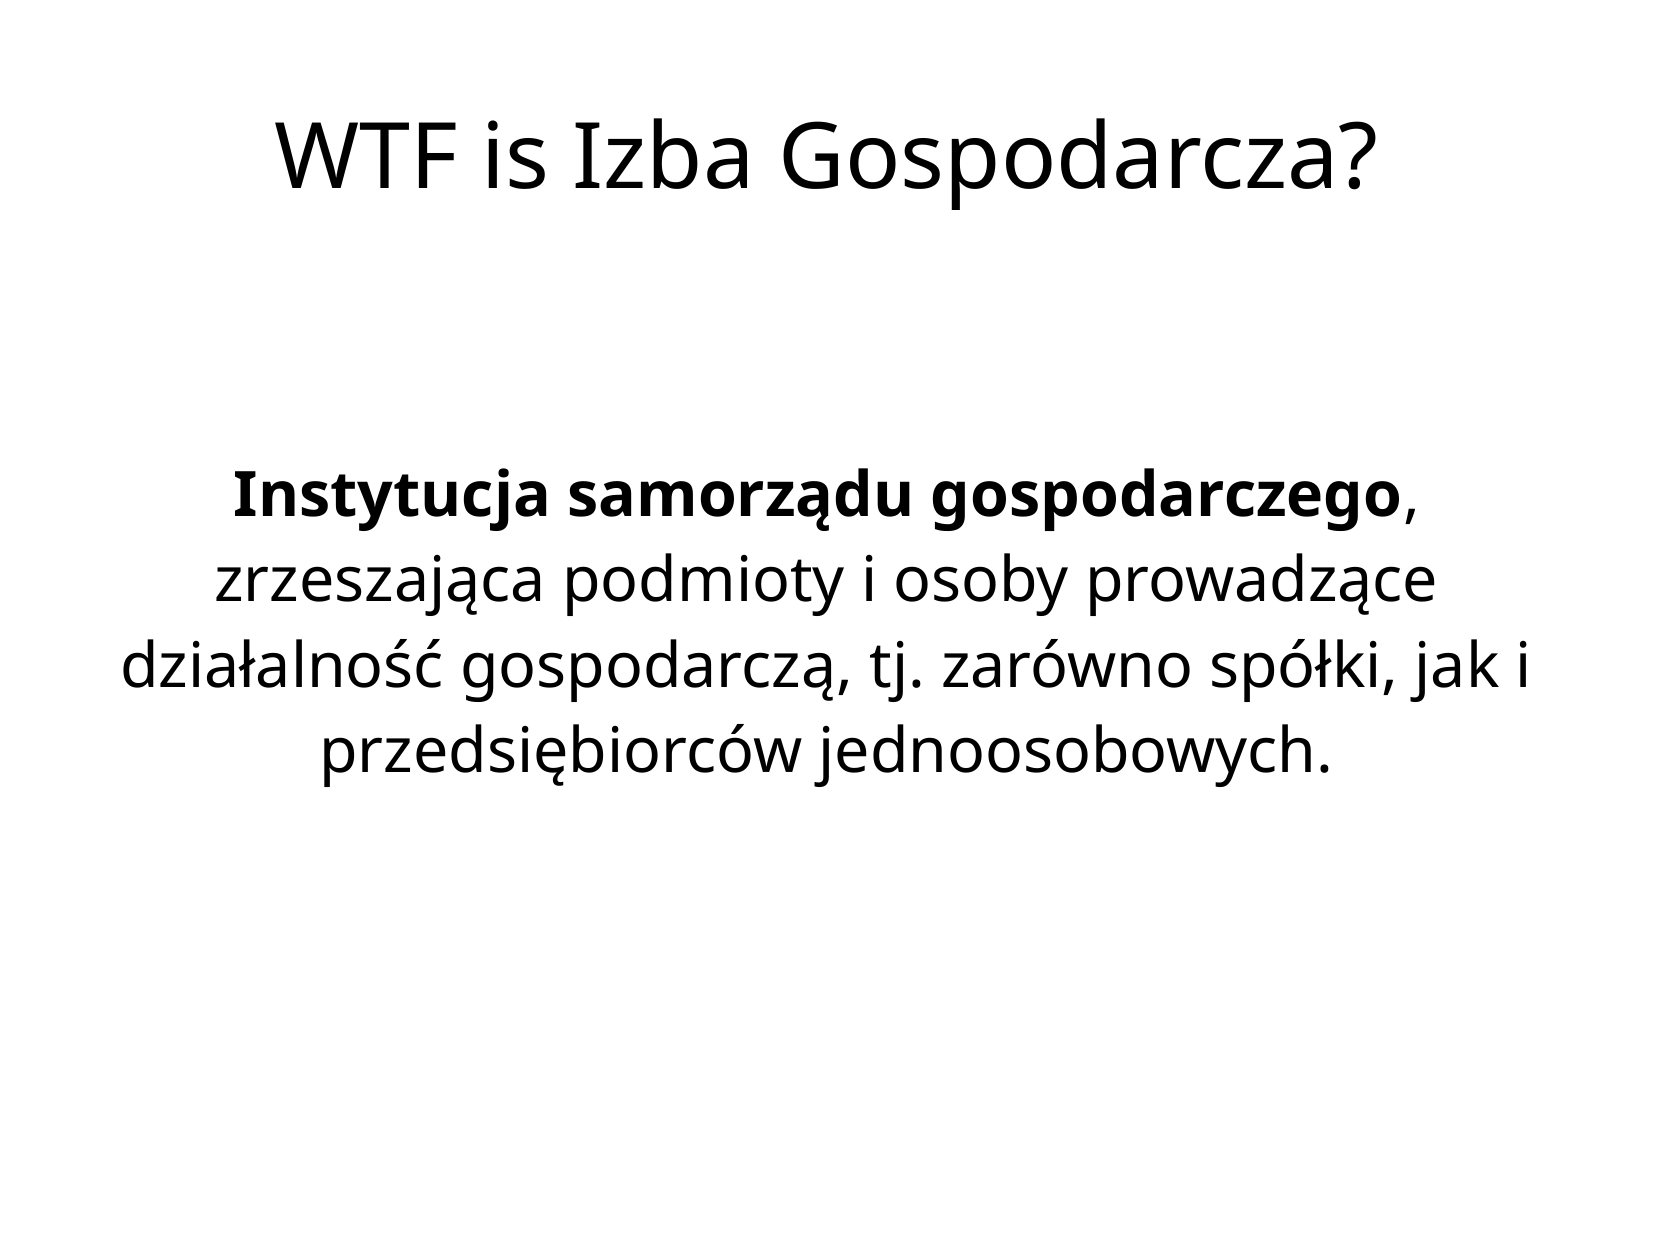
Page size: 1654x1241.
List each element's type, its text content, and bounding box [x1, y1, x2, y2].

title WTF is Izba Gospodarcza? [82, 49, 1571, 257]
list Instytucja samorządu gospodarczego, zrzeszająca podmioty i osoby prowadzące działalność gospodarczą, tj. zarówno spółki, jak i przedsiębiorców jednoosobowych. [99, 448, 1555, 792]
